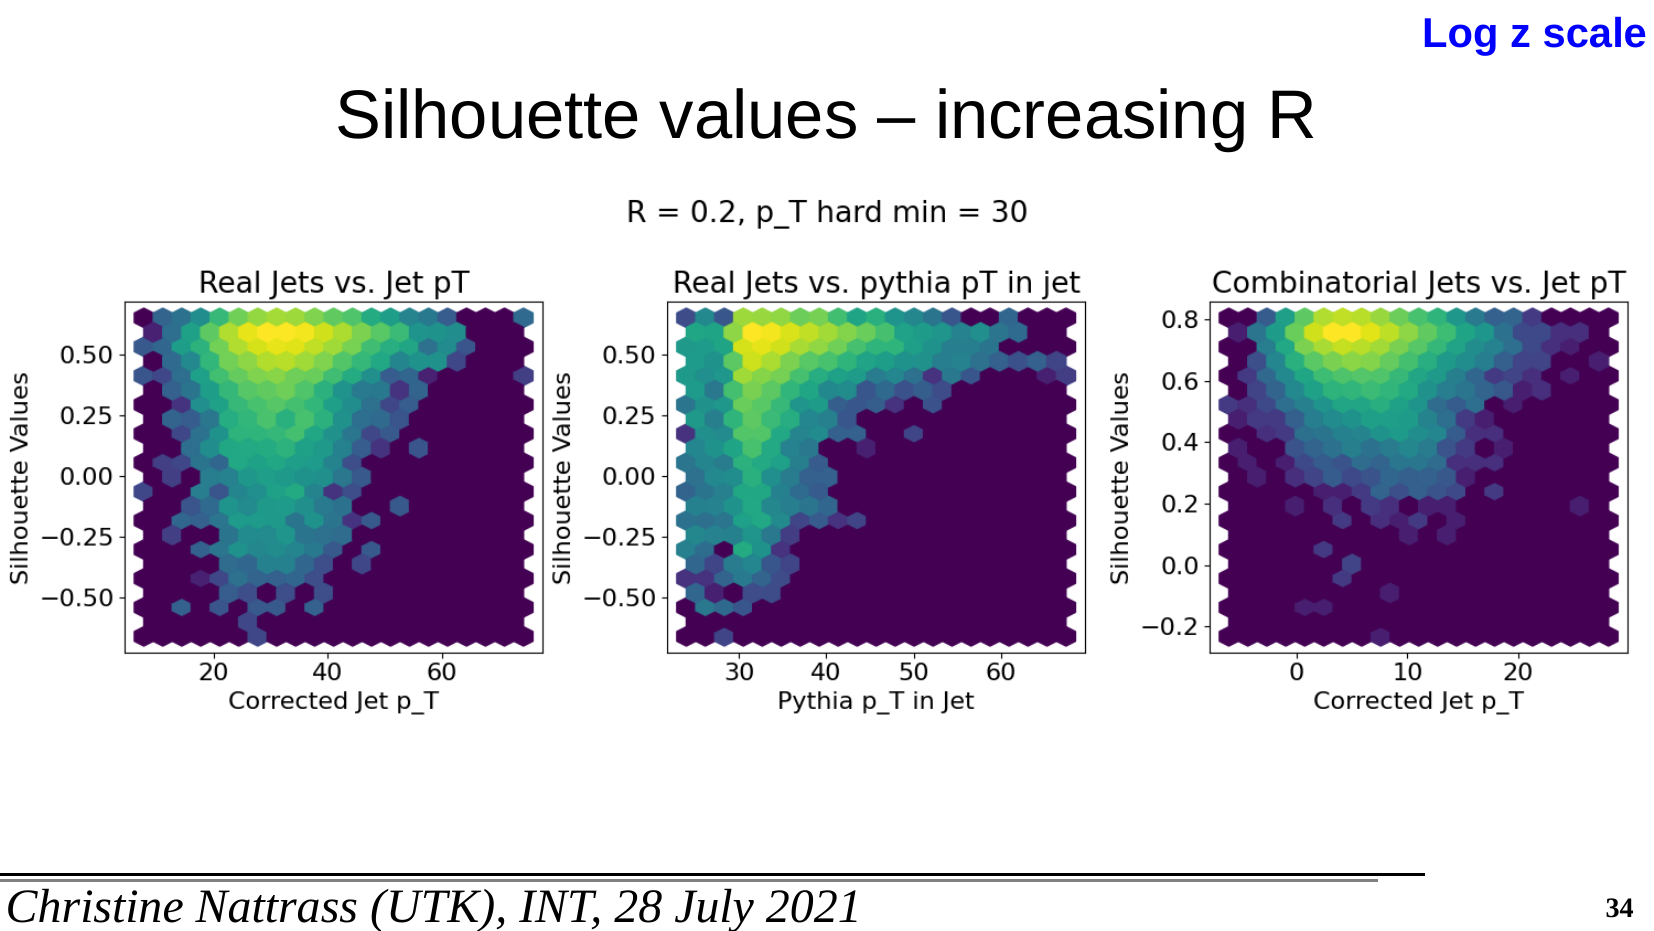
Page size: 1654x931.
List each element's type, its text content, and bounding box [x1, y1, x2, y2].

picture [0, 189, 1654, 741]
text_box Log z scale [1176, 2, 1654, 88]
title Silhouette values – increasing R [82, 37, 1571, 189]
